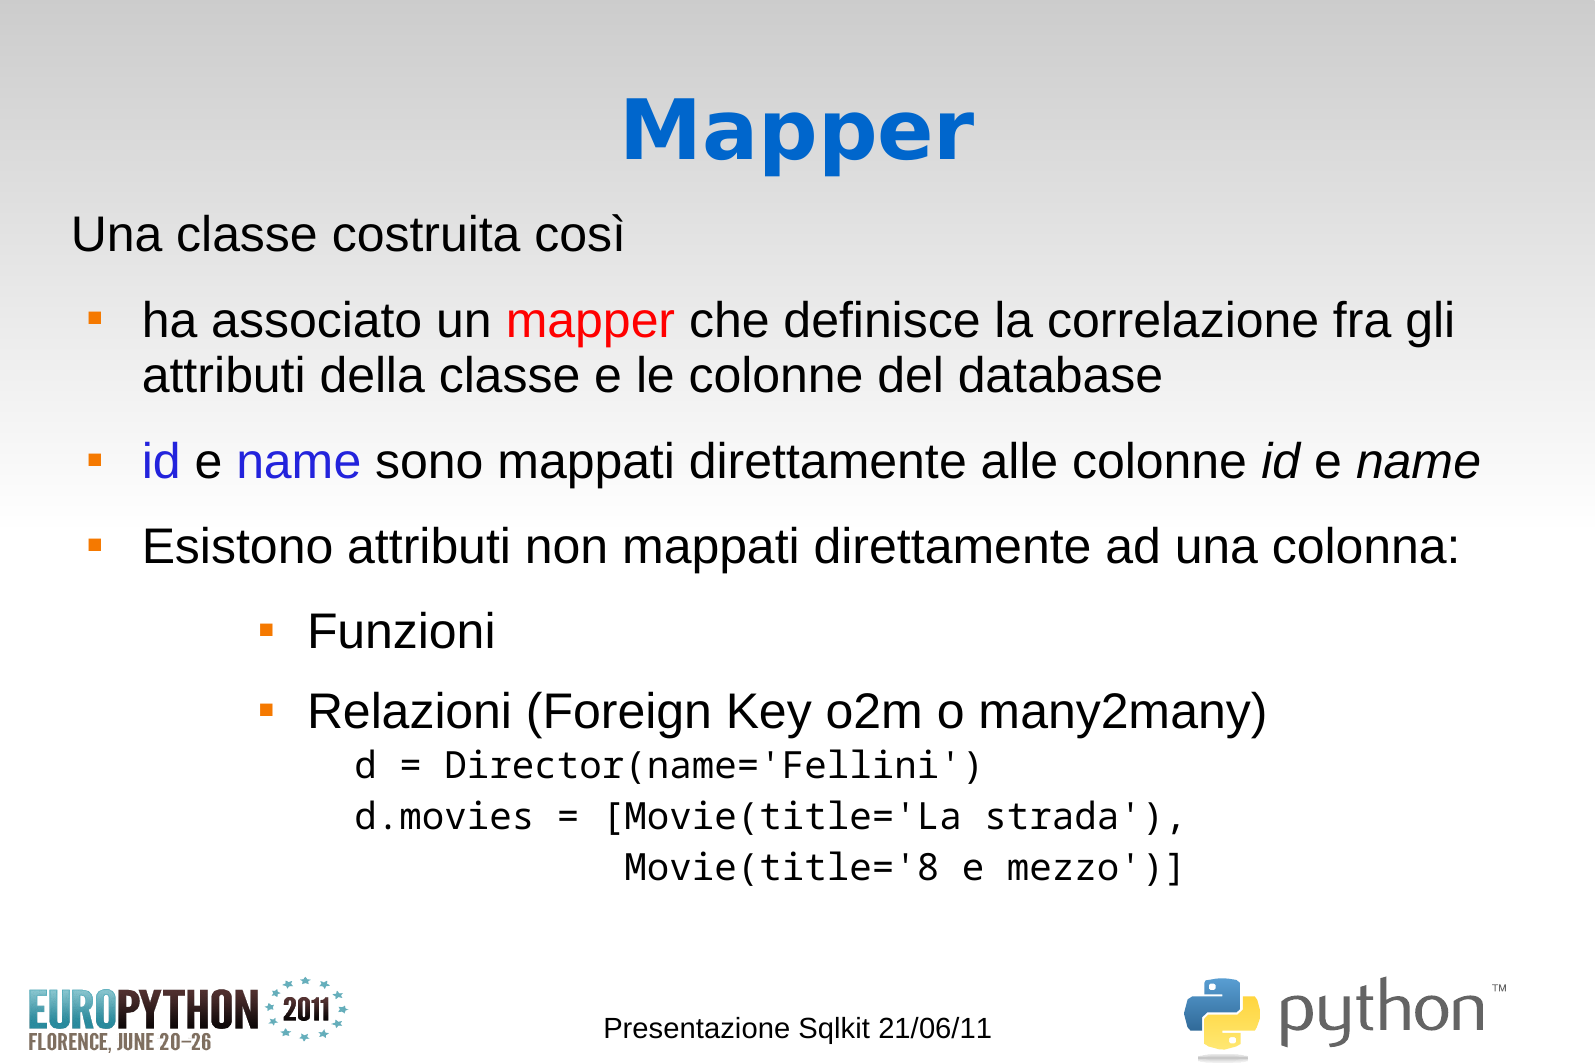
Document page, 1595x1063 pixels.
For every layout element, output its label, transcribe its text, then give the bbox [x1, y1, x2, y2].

list Una classe costruita così ha associato un mapper che definisce la correlazione fra gli attributi della classe e le colonne del database id e name sono mappati direttamente alle colonne id e name Esistono attributi non mappati direttamente ad una colonna: Funzioni Relazioni (Foreign Key o2m o many2many) d = Director(name='Fellini') d.movies = [Movie(title='La strada'), Movie(title='8 e mezzo')] [70, 206, 1506, 894]
picture [29, 974, 355, 1058]
title Mapper [79, 49, 1515, 213]
